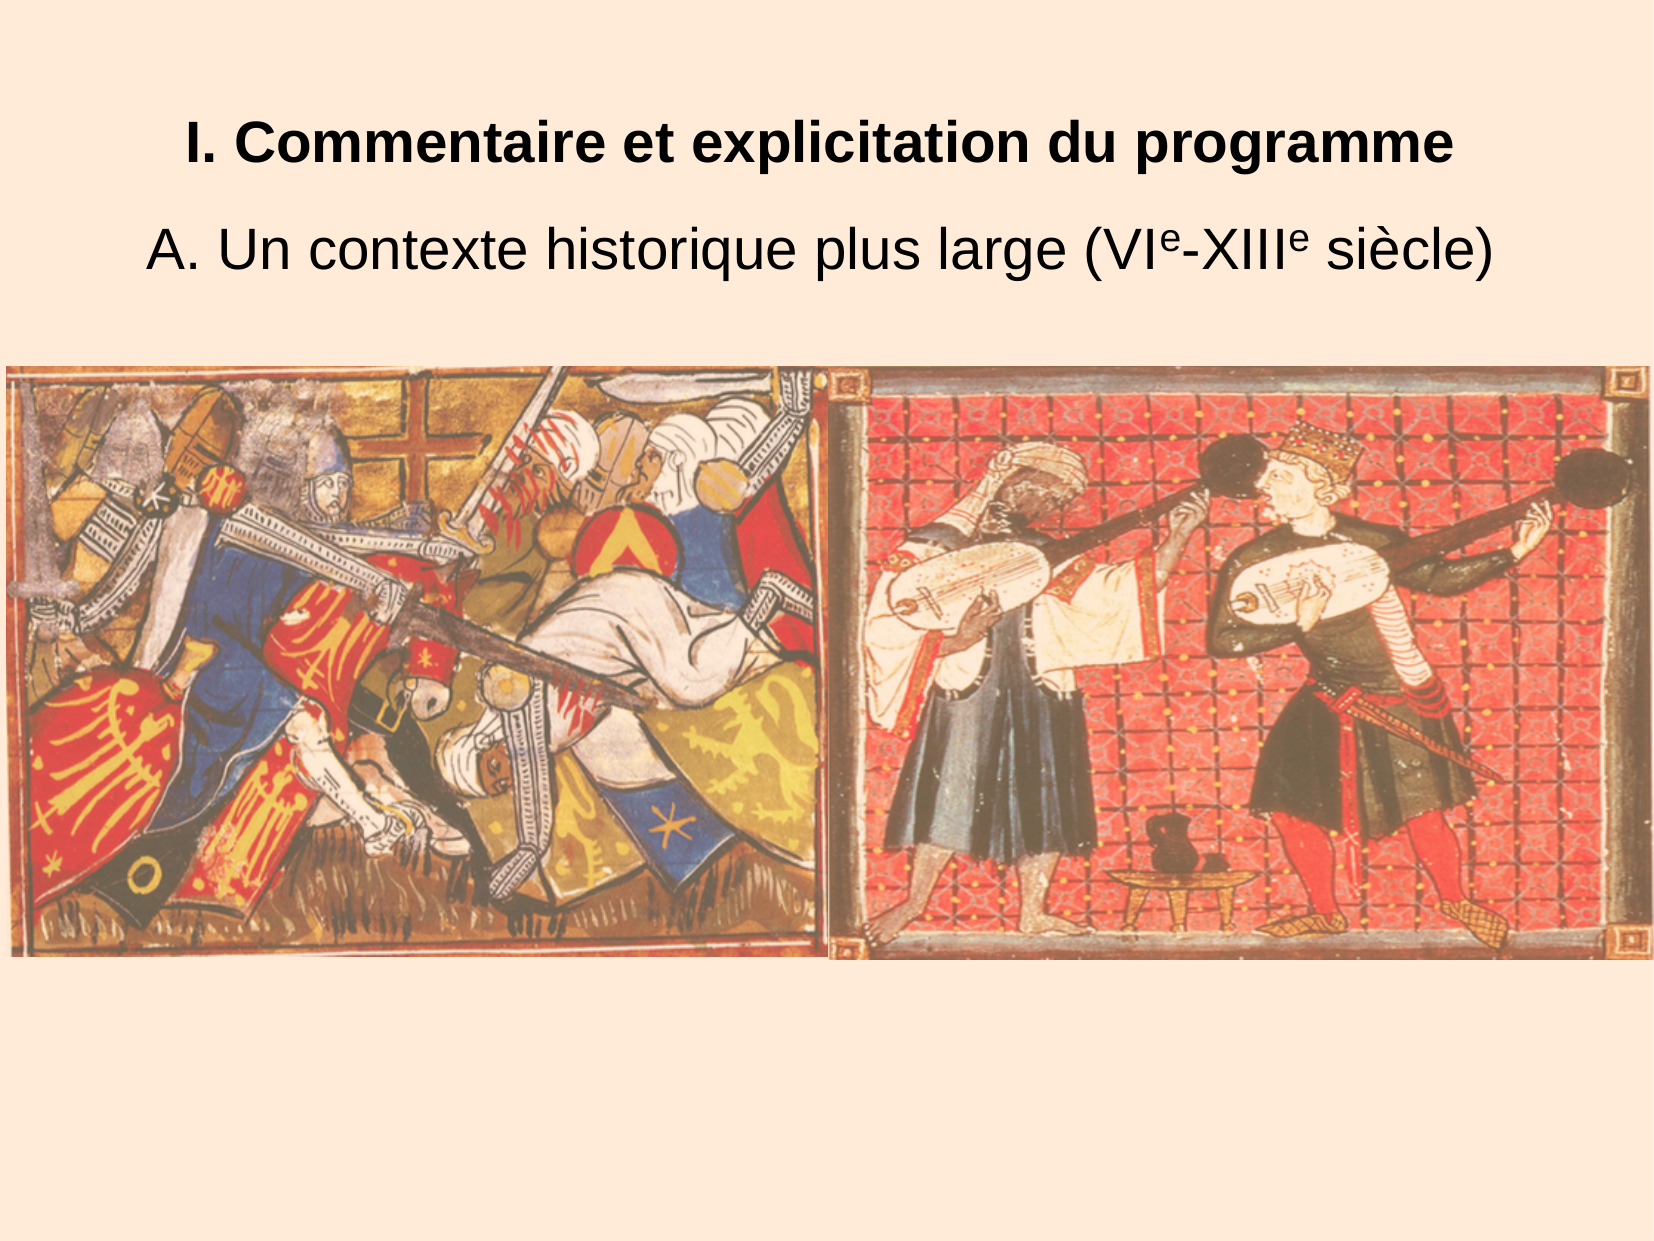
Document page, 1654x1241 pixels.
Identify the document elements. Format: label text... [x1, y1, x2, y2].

text_box I. Commentaire et explicitation du programme A. Un contexte historique plus large (VIe-XIIIe siècle) [0, 0, 1654, 1241]
